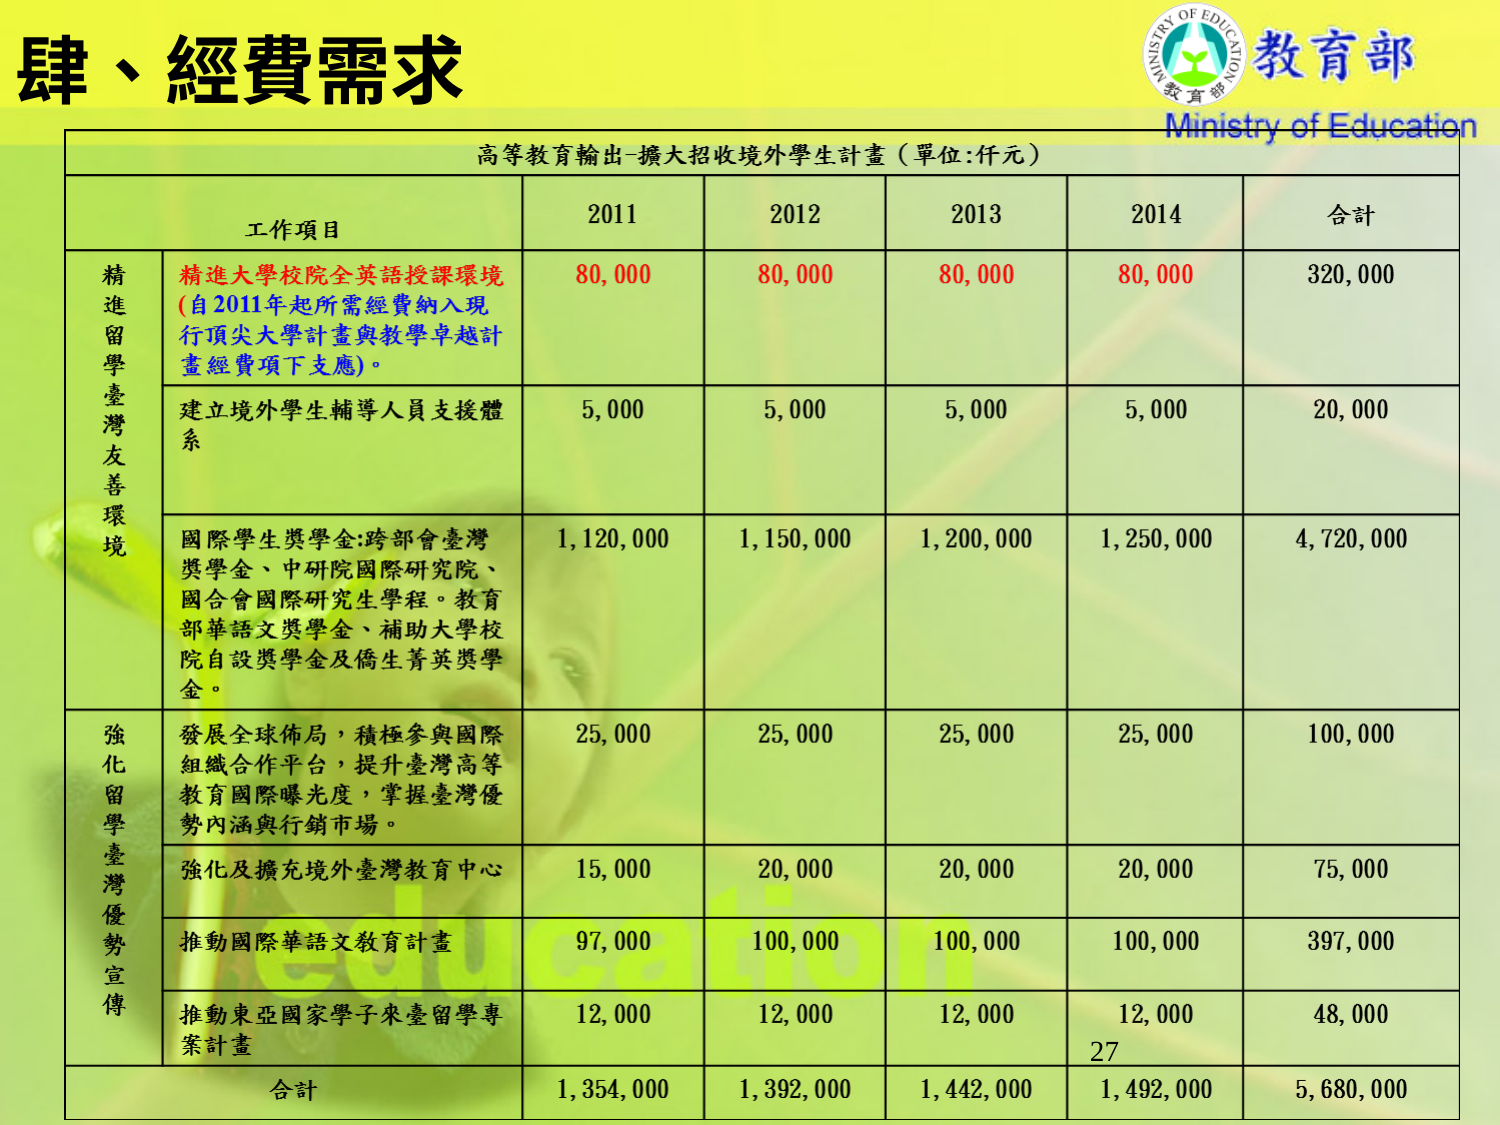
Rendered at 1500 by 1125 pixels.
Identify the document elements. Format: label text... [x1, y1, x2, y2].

picture [64, 129, 1460, 1120]
title 肆、經費需求 [0, 0, 644, 138]
